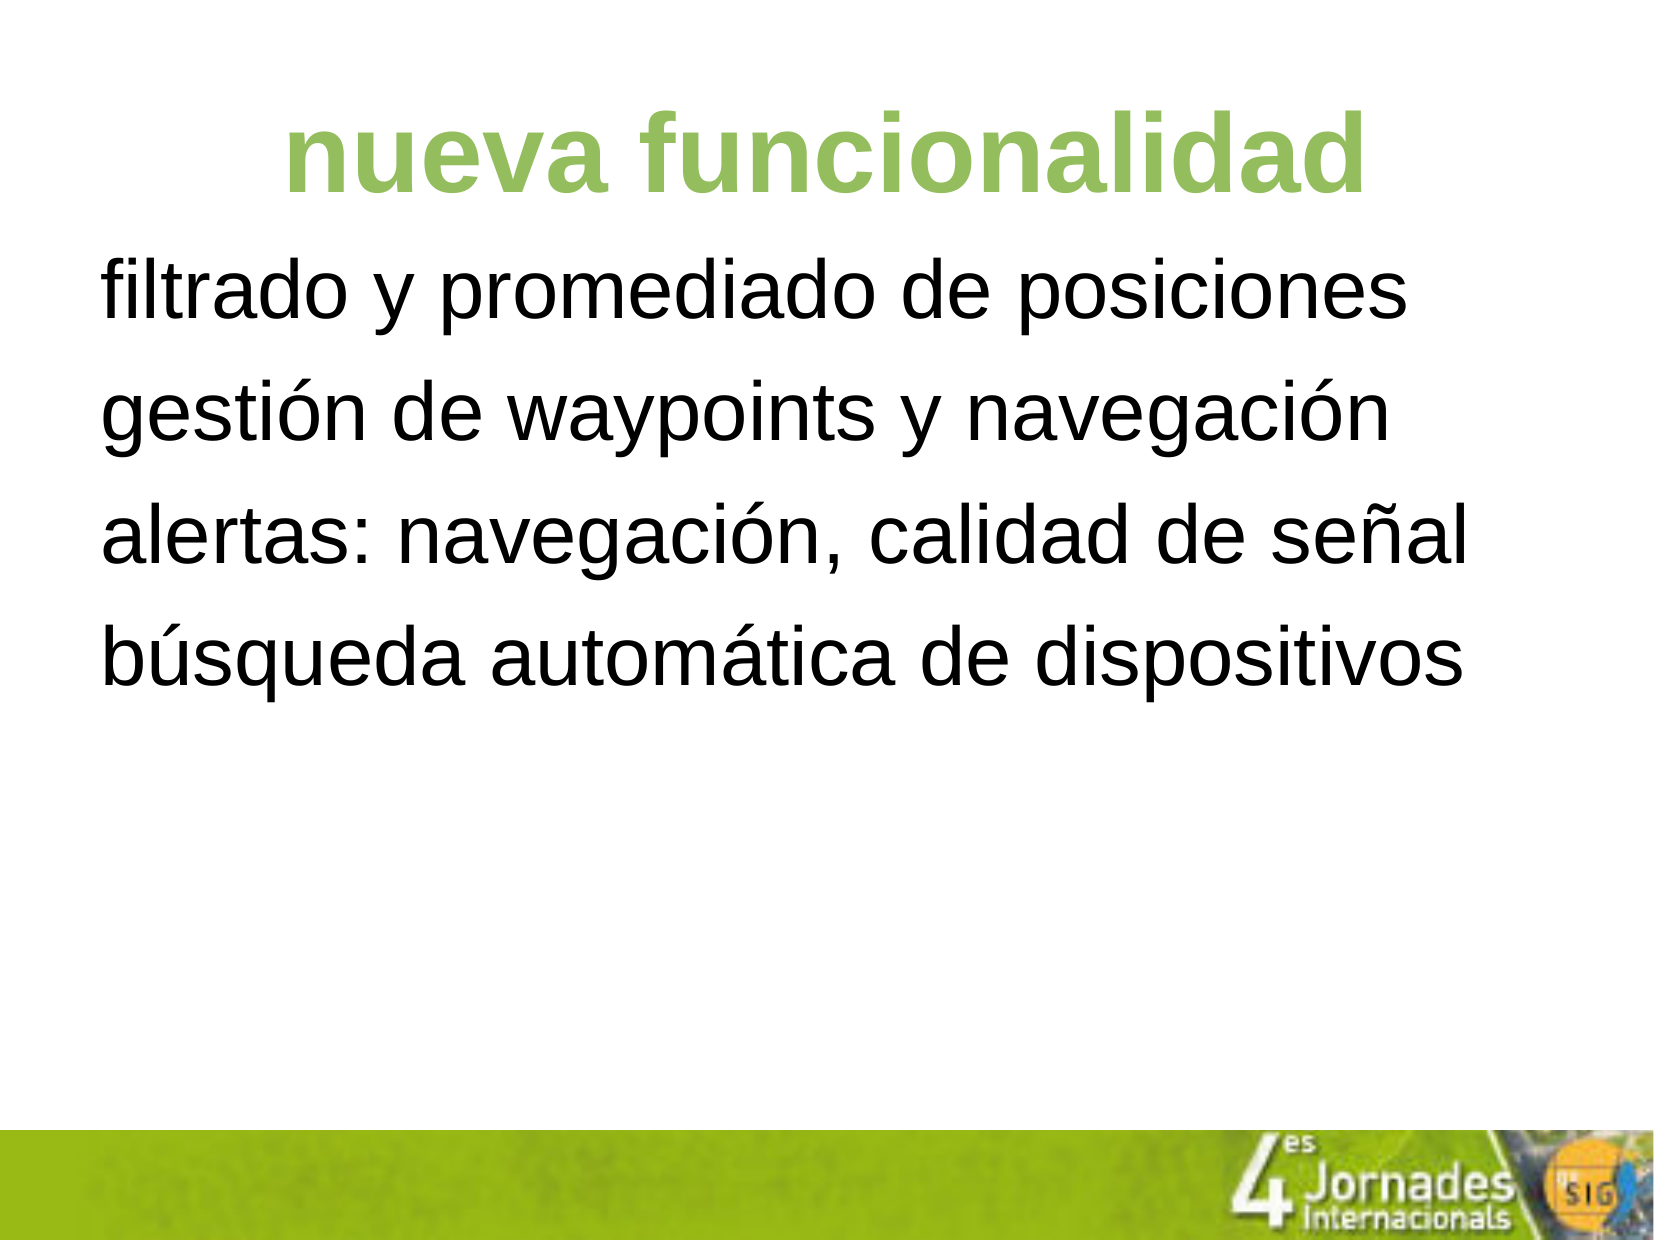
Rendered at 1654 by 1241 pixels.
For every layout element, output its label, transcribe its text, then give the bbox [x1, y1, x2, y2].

picture [0, 1130, 1654, 1240]
list filtrado y promediado de posiciones gestión de waypoints y navegación alertas: navegación, calidad de señal búsqueda automática de dispositivos [82, 242, 1571, 1047]
title nueva funcionalidad [82, 56, 1571, 242]
